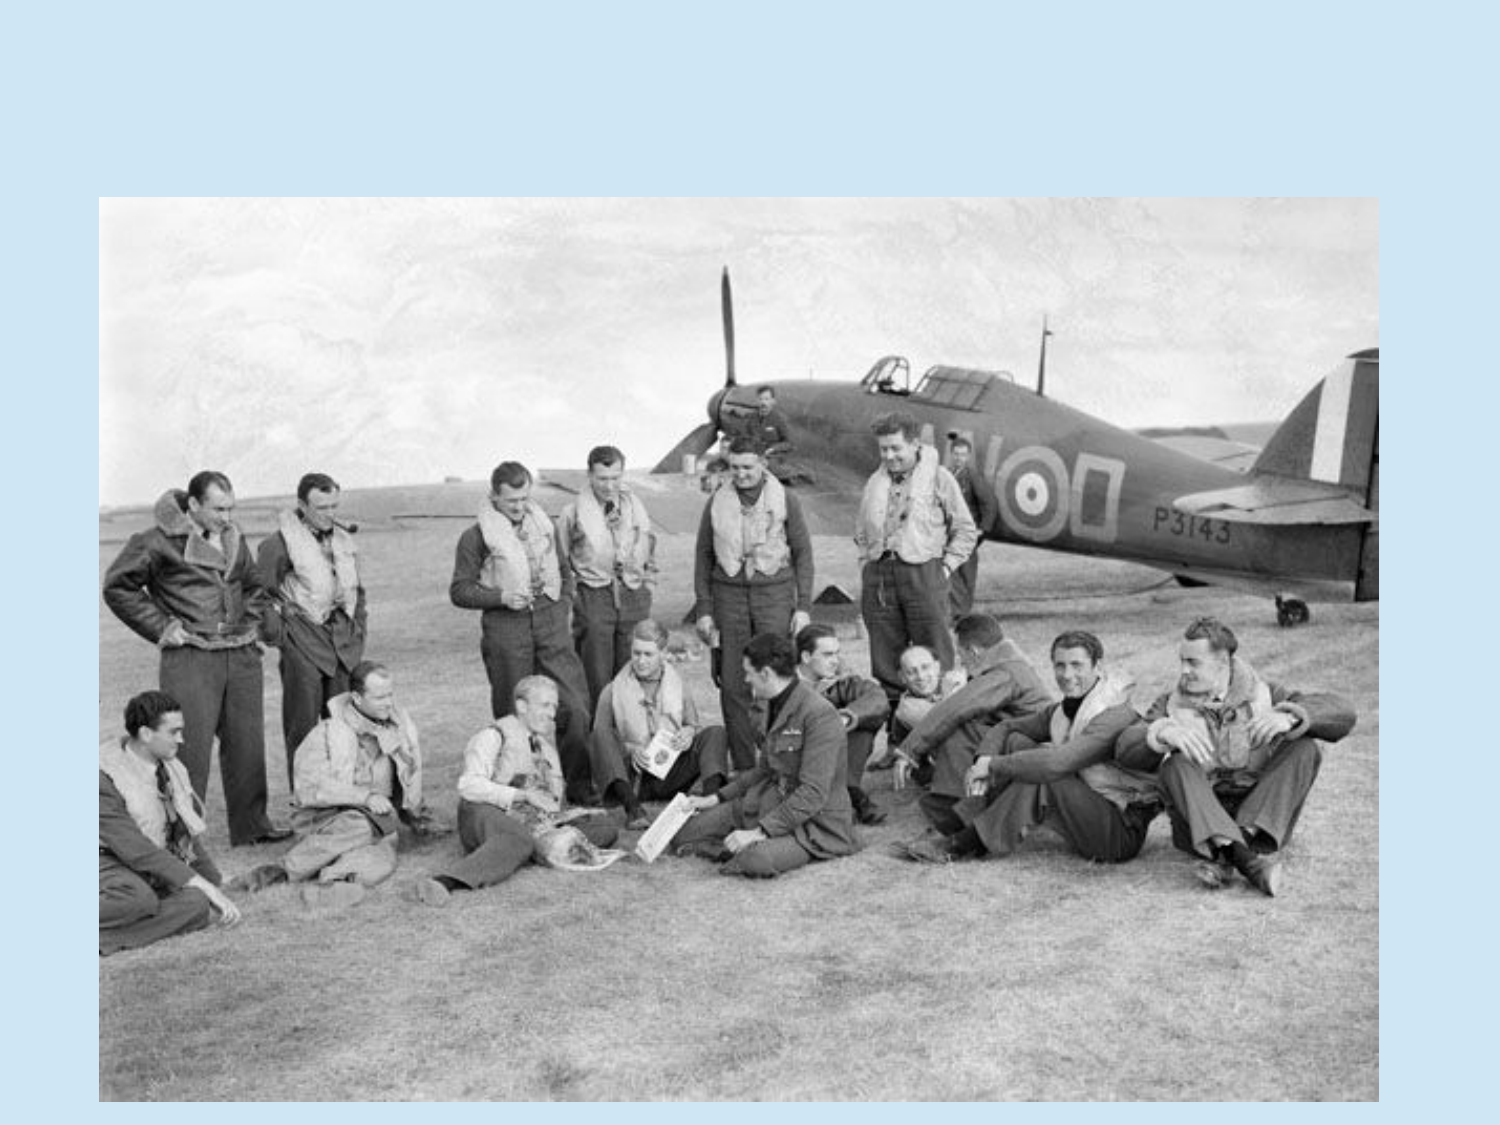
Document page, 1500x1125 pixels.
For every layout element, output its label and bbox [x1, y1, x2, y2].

picture [99, 197, 1379, 1102]
